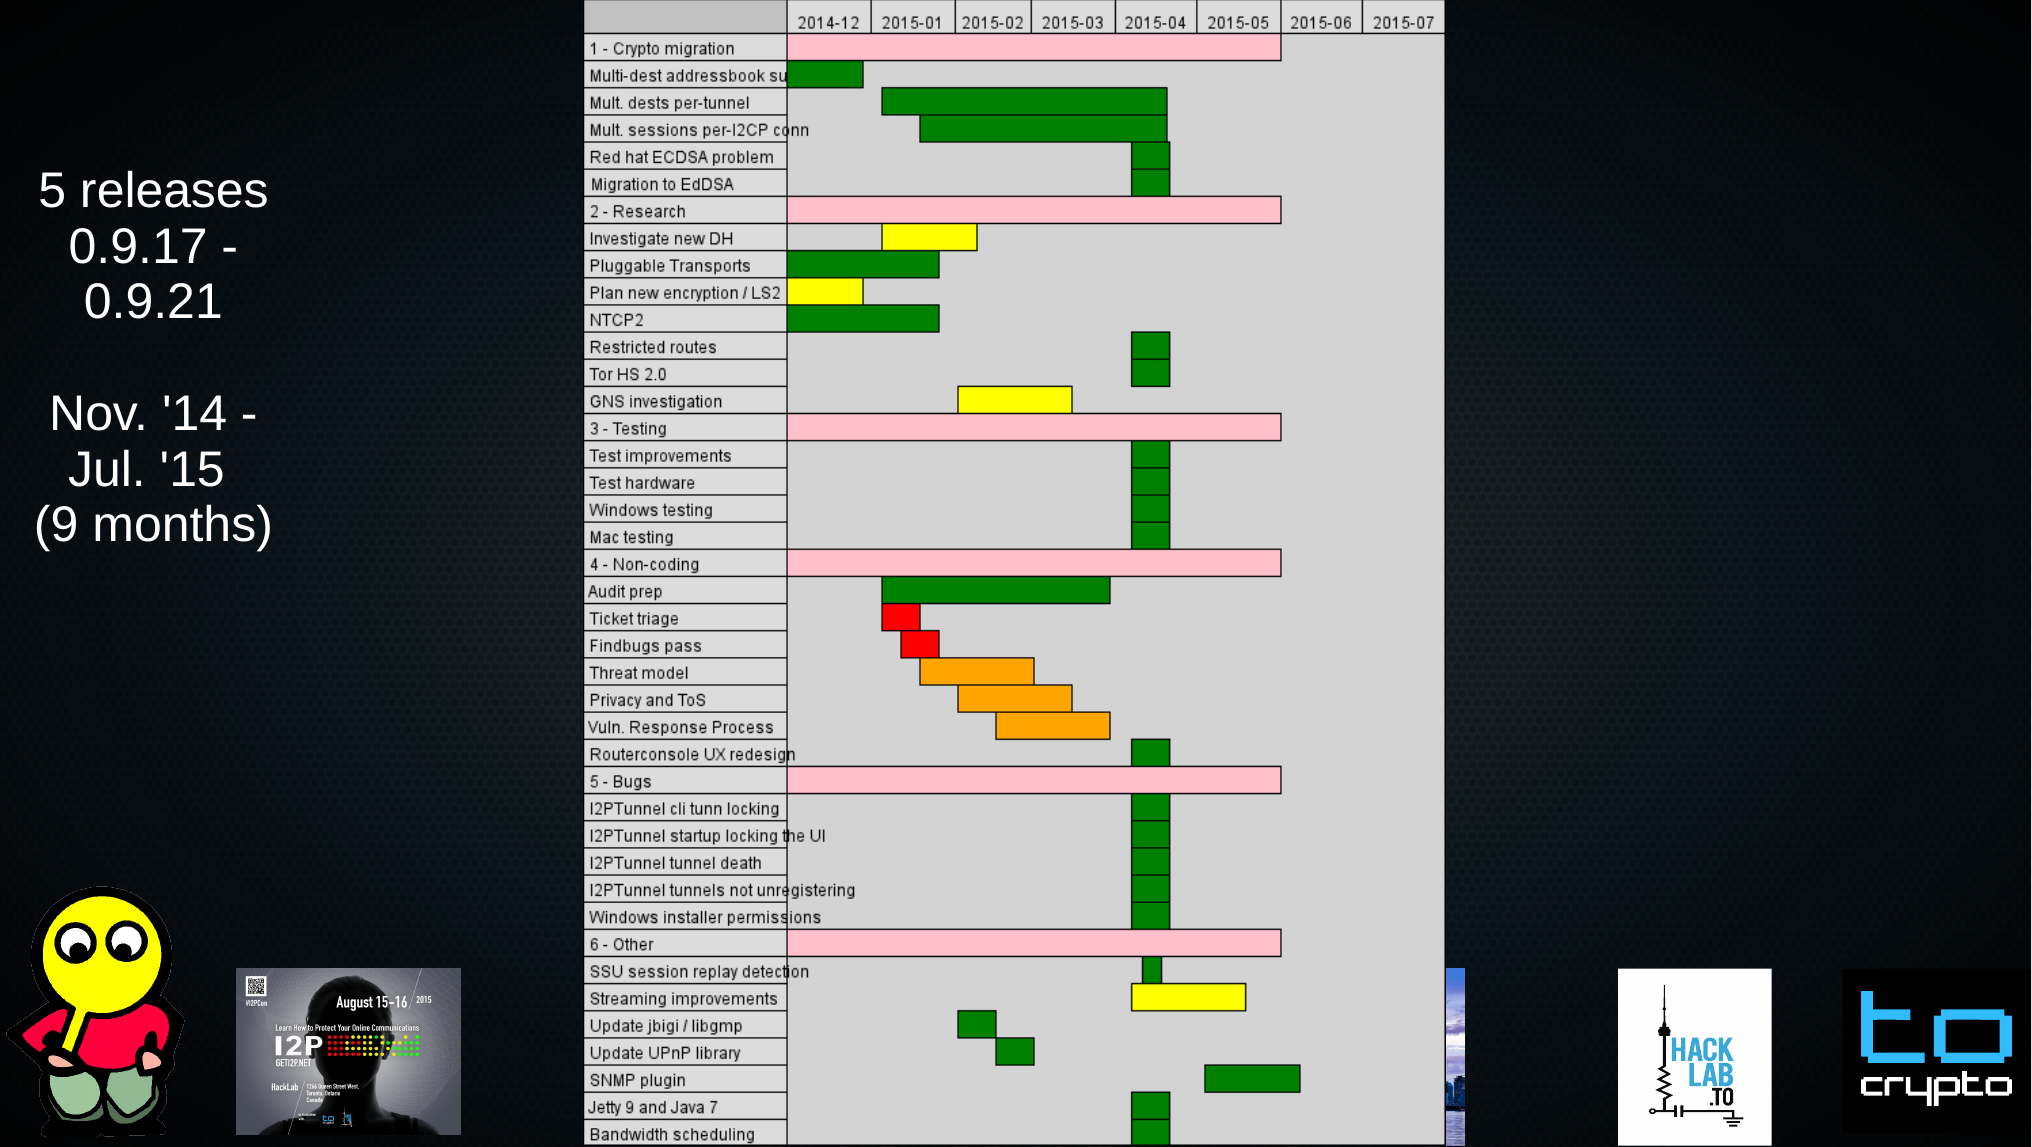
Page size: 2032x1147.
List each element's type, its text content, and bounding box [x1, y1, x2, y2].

picture [0, 0, 2032, 1147]
title 5 releases 0.9.17 - 0.9.21 Nov. '14 - Jul. '15 (9 months) [23, 0, 284, 745]
